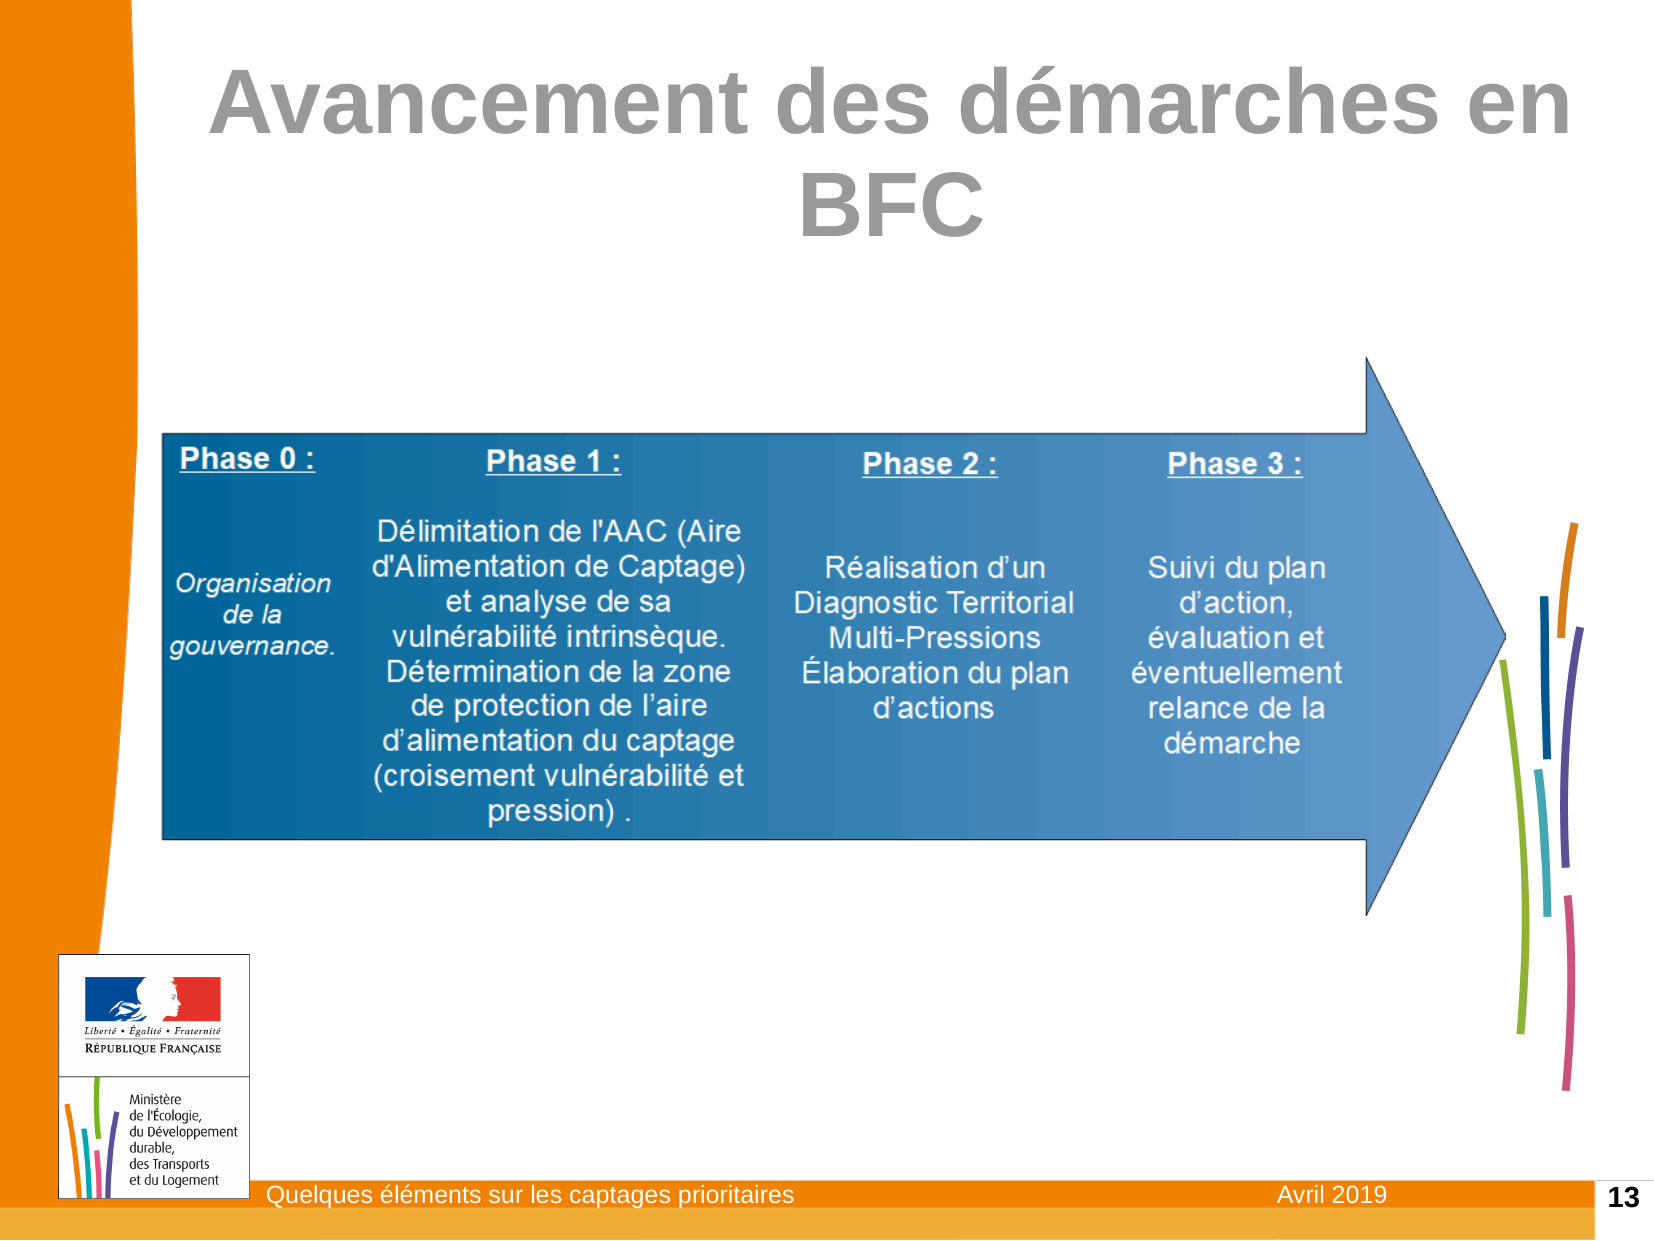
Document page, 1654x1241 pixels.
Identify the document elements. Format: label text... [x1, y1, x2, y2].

picture [0, 0, 1654, 1240]
title Avancement des démarches en BFC [147, 49, 1636, 257]
